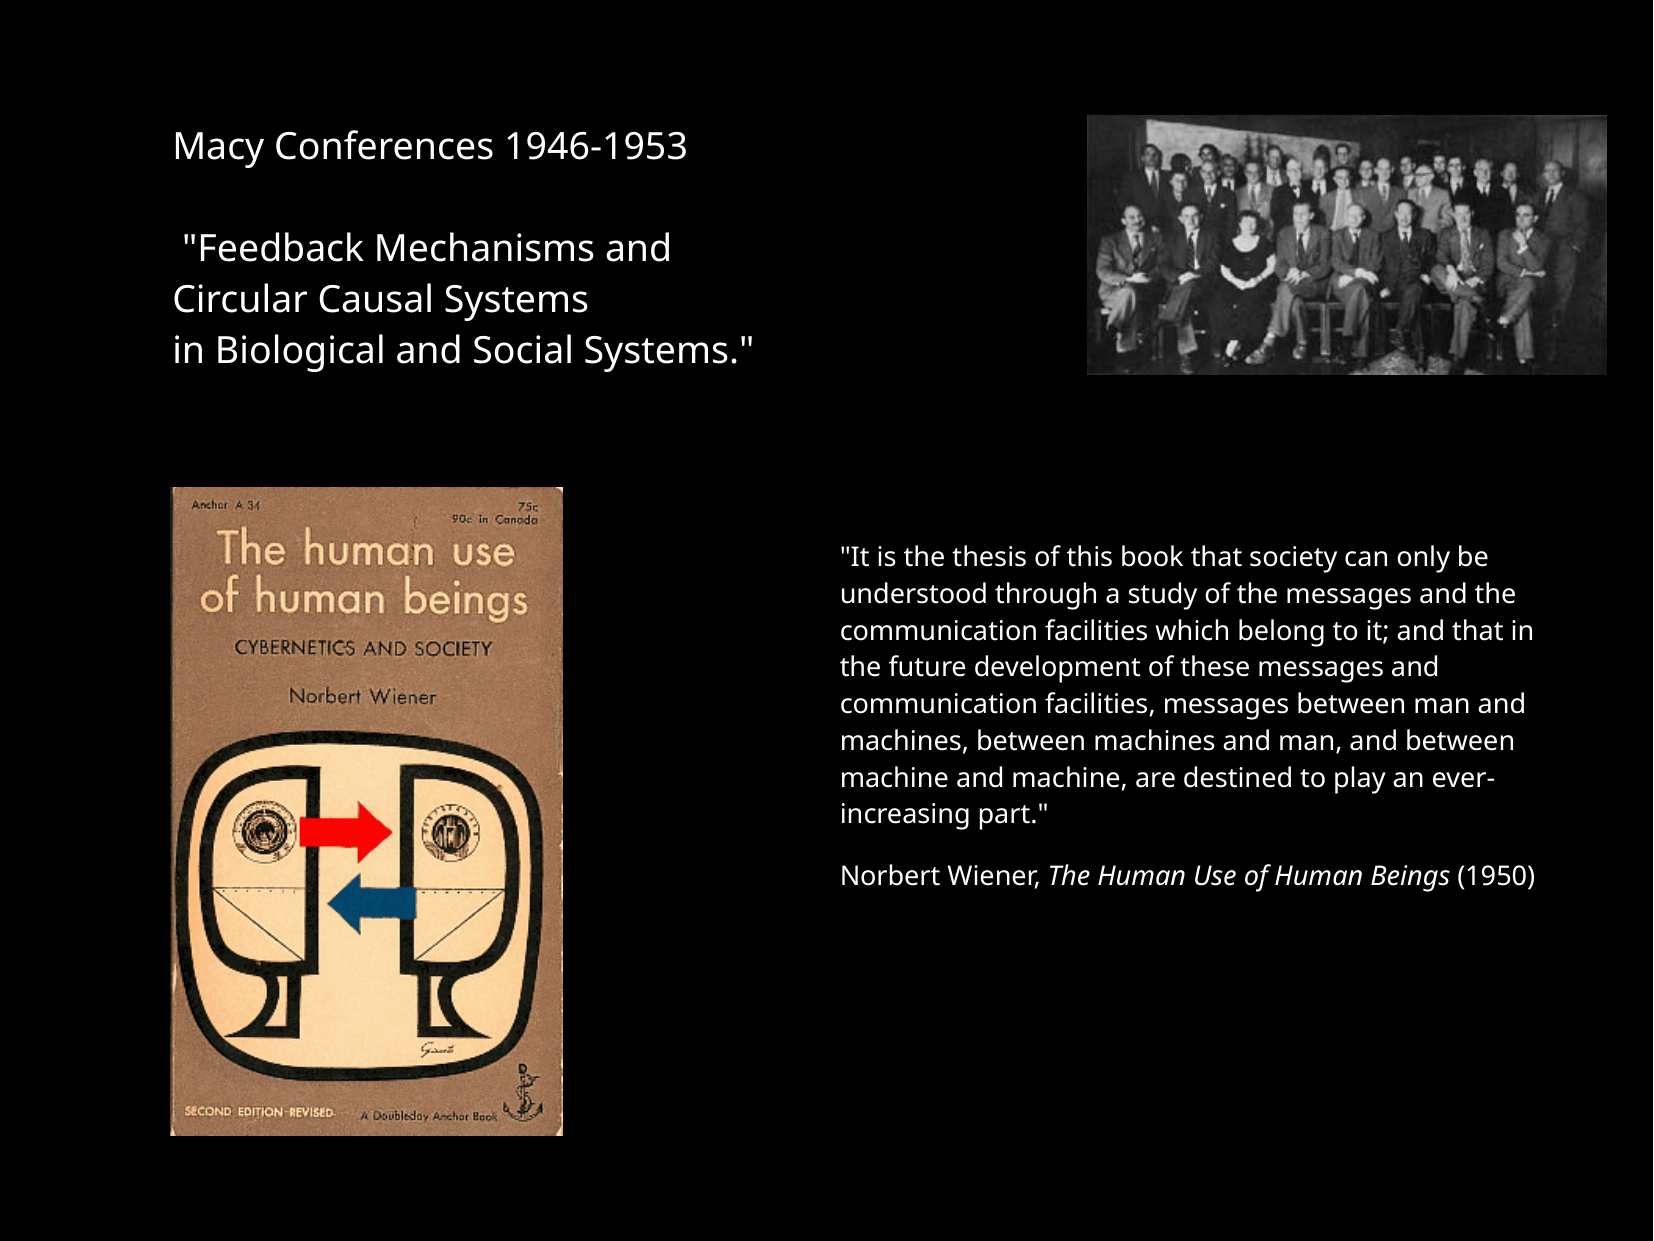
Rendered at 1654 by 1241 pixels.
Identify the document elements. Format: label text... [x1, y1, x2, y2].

picture [1087, 115, 1607, 376]
text_box Macy Conferences 1946-1953 "Feedback Mechanisms and Circular Causal Systems in Biological and Social Systems." [157, 112, 901, 392]
text_box "It is the thesis of this book that society can only be understood through a study of the messages and the communication facilities which belong to it; and that in the future development of these messages and communication facilities, messages between man and machines, between machines and man, and between machine and machine, are destined to play an ever-increasing part." Norbert Wiener, The Human Use of Human Beings (1950) [825, 530, 1584, 1126]
picture [170, 487, 563, 1136]
